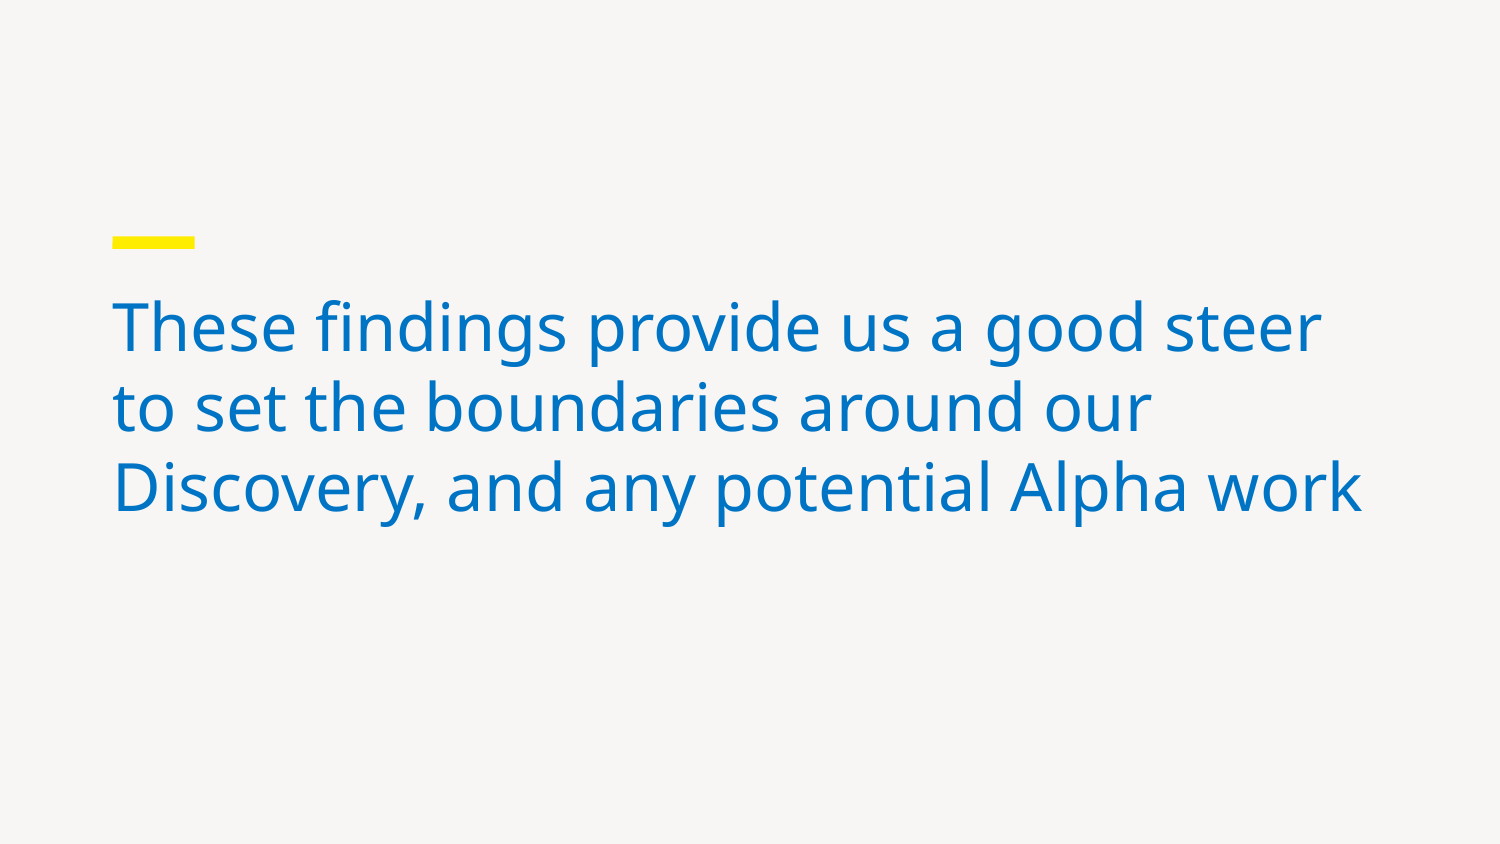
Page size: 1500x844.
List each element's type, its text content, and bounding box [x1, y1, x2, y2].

title These findings provide us a good steer to set the boundaries around our Discovery, and any potential Alpha work [112, 285, 1396, 534]
